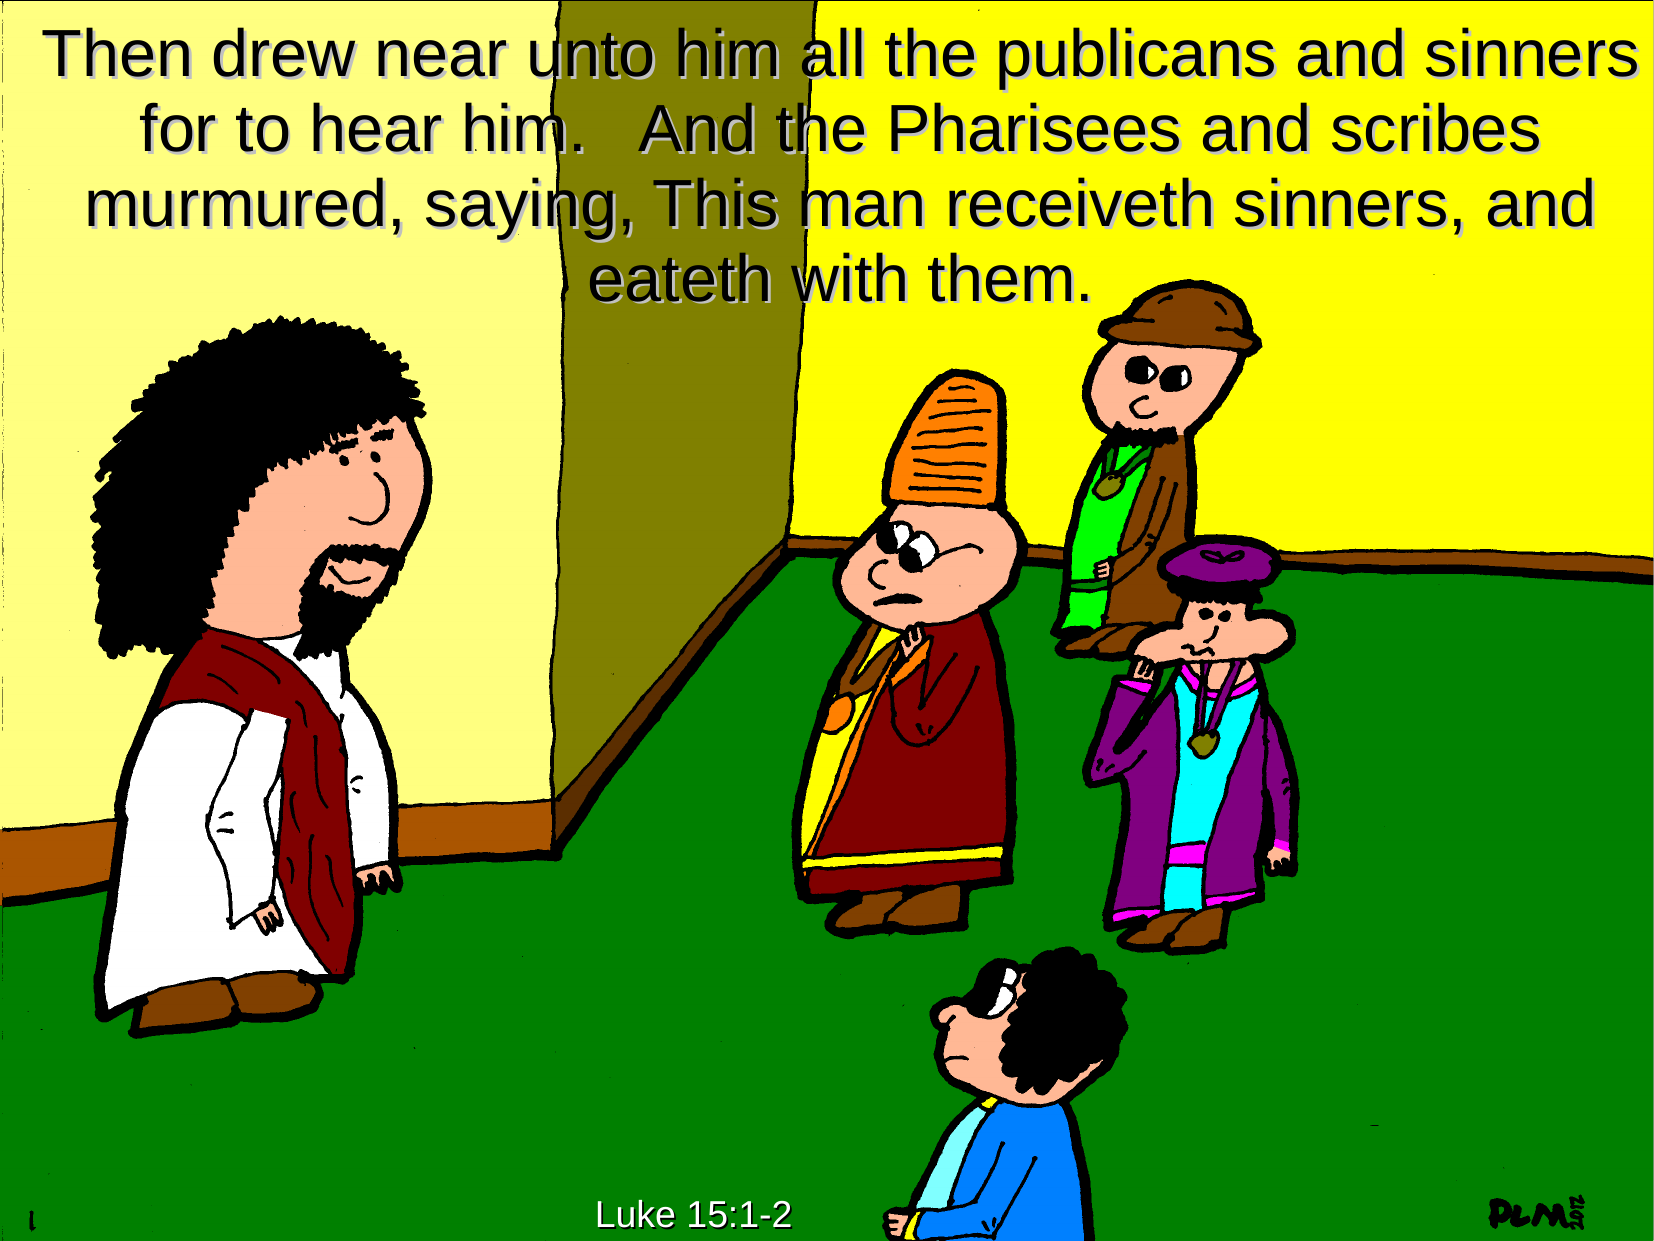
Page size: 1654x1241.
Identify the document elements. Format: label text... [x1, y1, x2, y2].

text_box Luke 15:1-2 [0, 1186, 1388, 1241]
text_box Then drew near unto him all the publicans and sinners for to hear him. And the Pharisees and scribes murmured, saying, This man receiveth sinners, and eateth with them. [0, 8, 1654, 323]
picture [0, 1, 1654, 8]
picture [0, 323, 1654, 1241]
